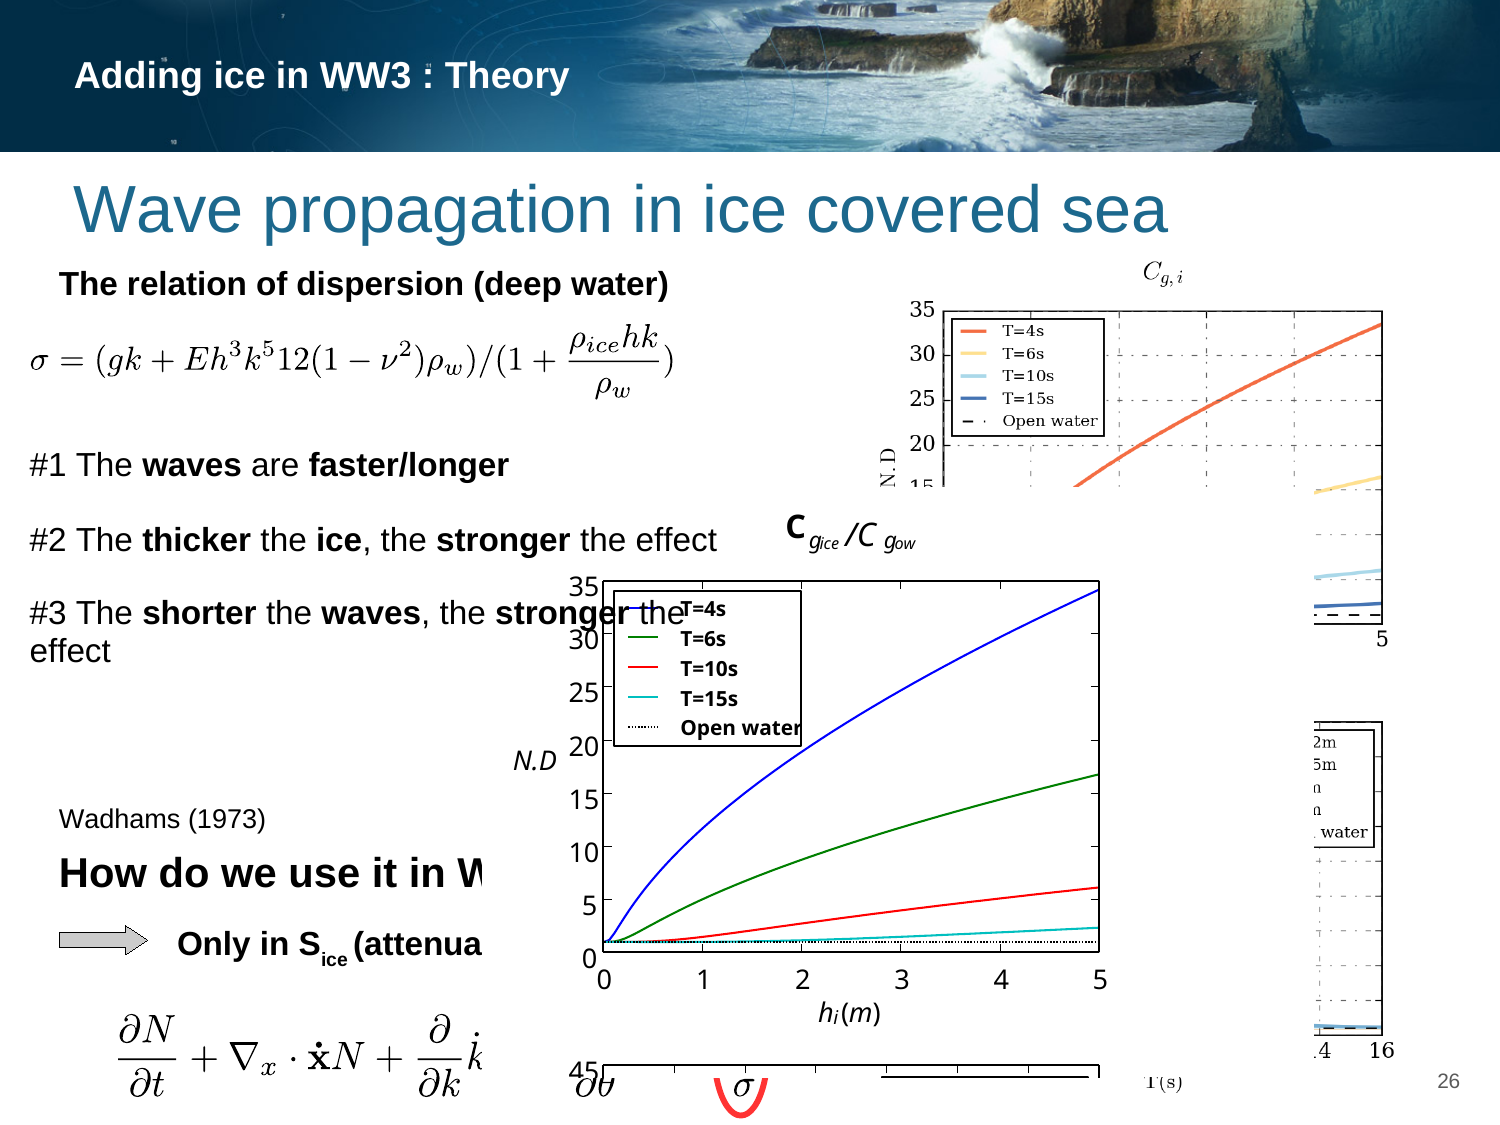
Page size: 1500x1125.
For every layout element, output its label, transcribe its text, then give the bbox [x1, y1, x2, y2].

text_box Wadhams (1973) [59, 803, 481, 857]
text_box The relation of dispersion (deep water) [59, 265, 680, 325]
picture [856, 236, 1418, 1123]
title Adding ice in WW3 : Theory [59, 29, 857, 119]
text_box [118, 1013, 718, 1098]
text_box How do we use it in WW3 ? [59, 857, 481, 903]
text_box Only in Sice (attenuation & breaking) [177, 925, 481, 978]
text_box [59, 925, 148, 955]
chart [481, 486, 1315, 1078]
text_box #1 The waves are faster/longer #2 The thicker the ice, the stronger the effect #3 The shorter the waves, the stronger the effect [29, 446, 768, 672]
picture [0, 0, 1500, 152]
text_box [29, 324, 676, 400]
text_box [720, 1078, 758, 1097]
title Wave propagation in ice covered sea [59, 118, 1244, 294]
